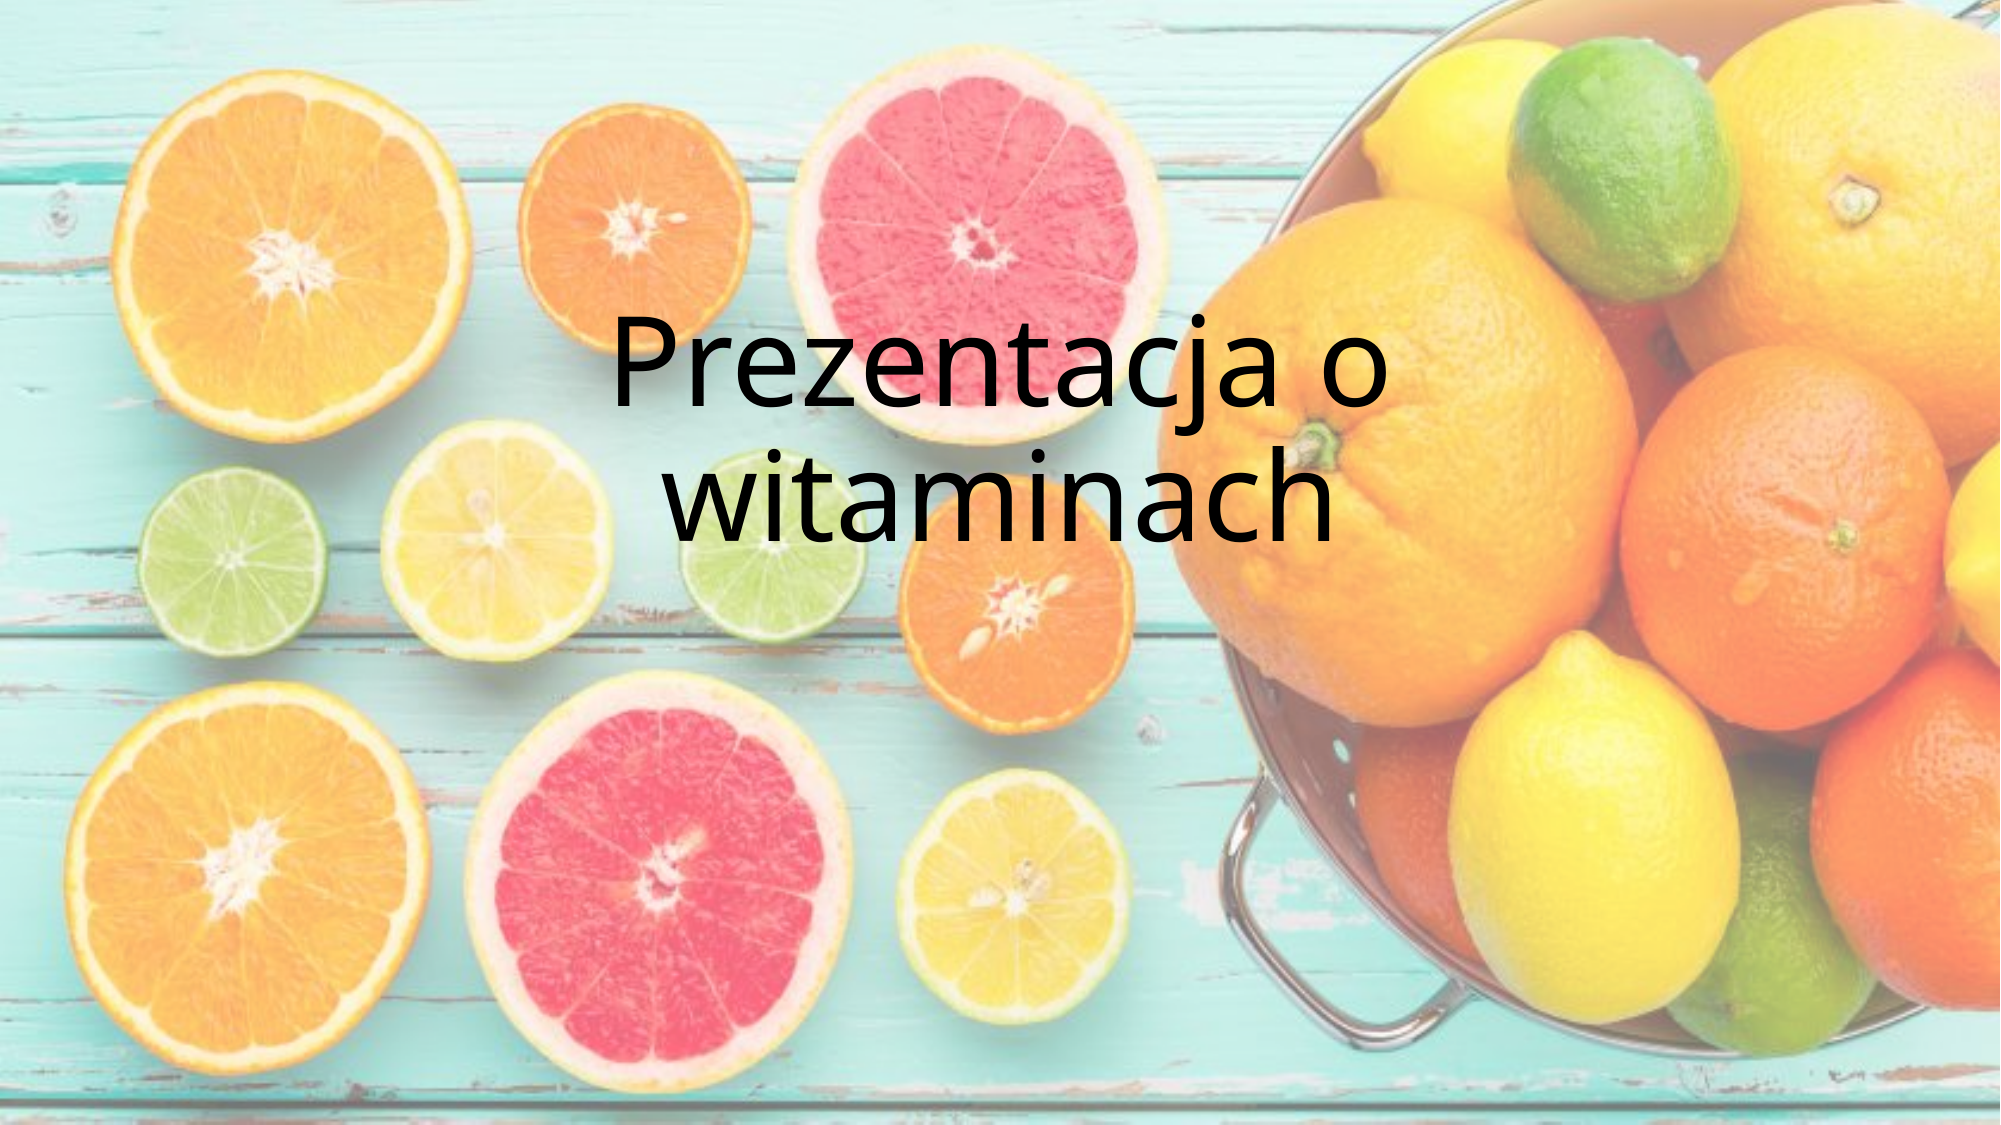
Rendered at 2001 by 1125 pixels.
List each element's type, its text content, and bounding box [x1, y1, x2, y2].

title Prezentacja o witaminach [249, 184, 1750, 576]
